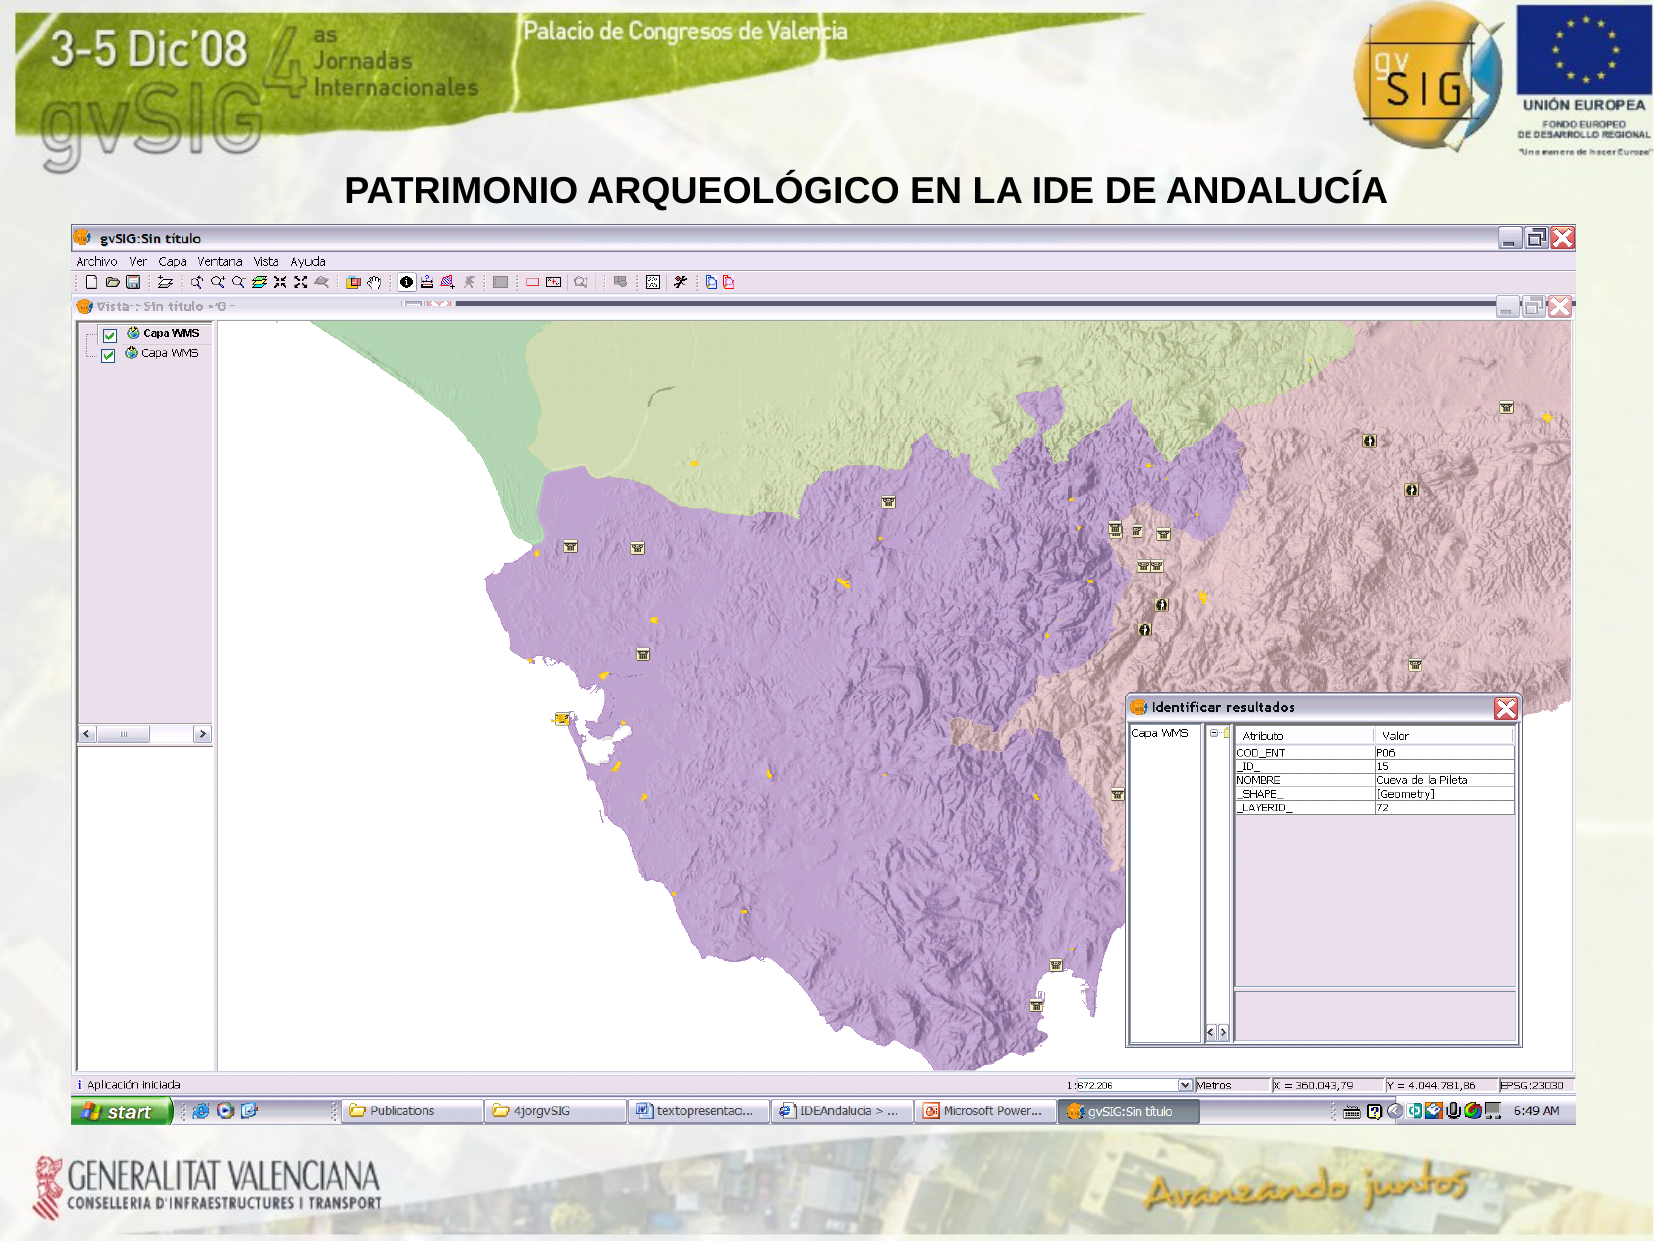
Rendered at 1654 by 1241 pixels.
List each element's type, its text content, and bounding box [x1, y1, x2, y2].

picture [0, 0, 1654, 1241]
text_box PATRIMONIO ARQUEOLÓGICO EN LA IDE DE ANDALUCÍA [329, 161, 1407, 226]
